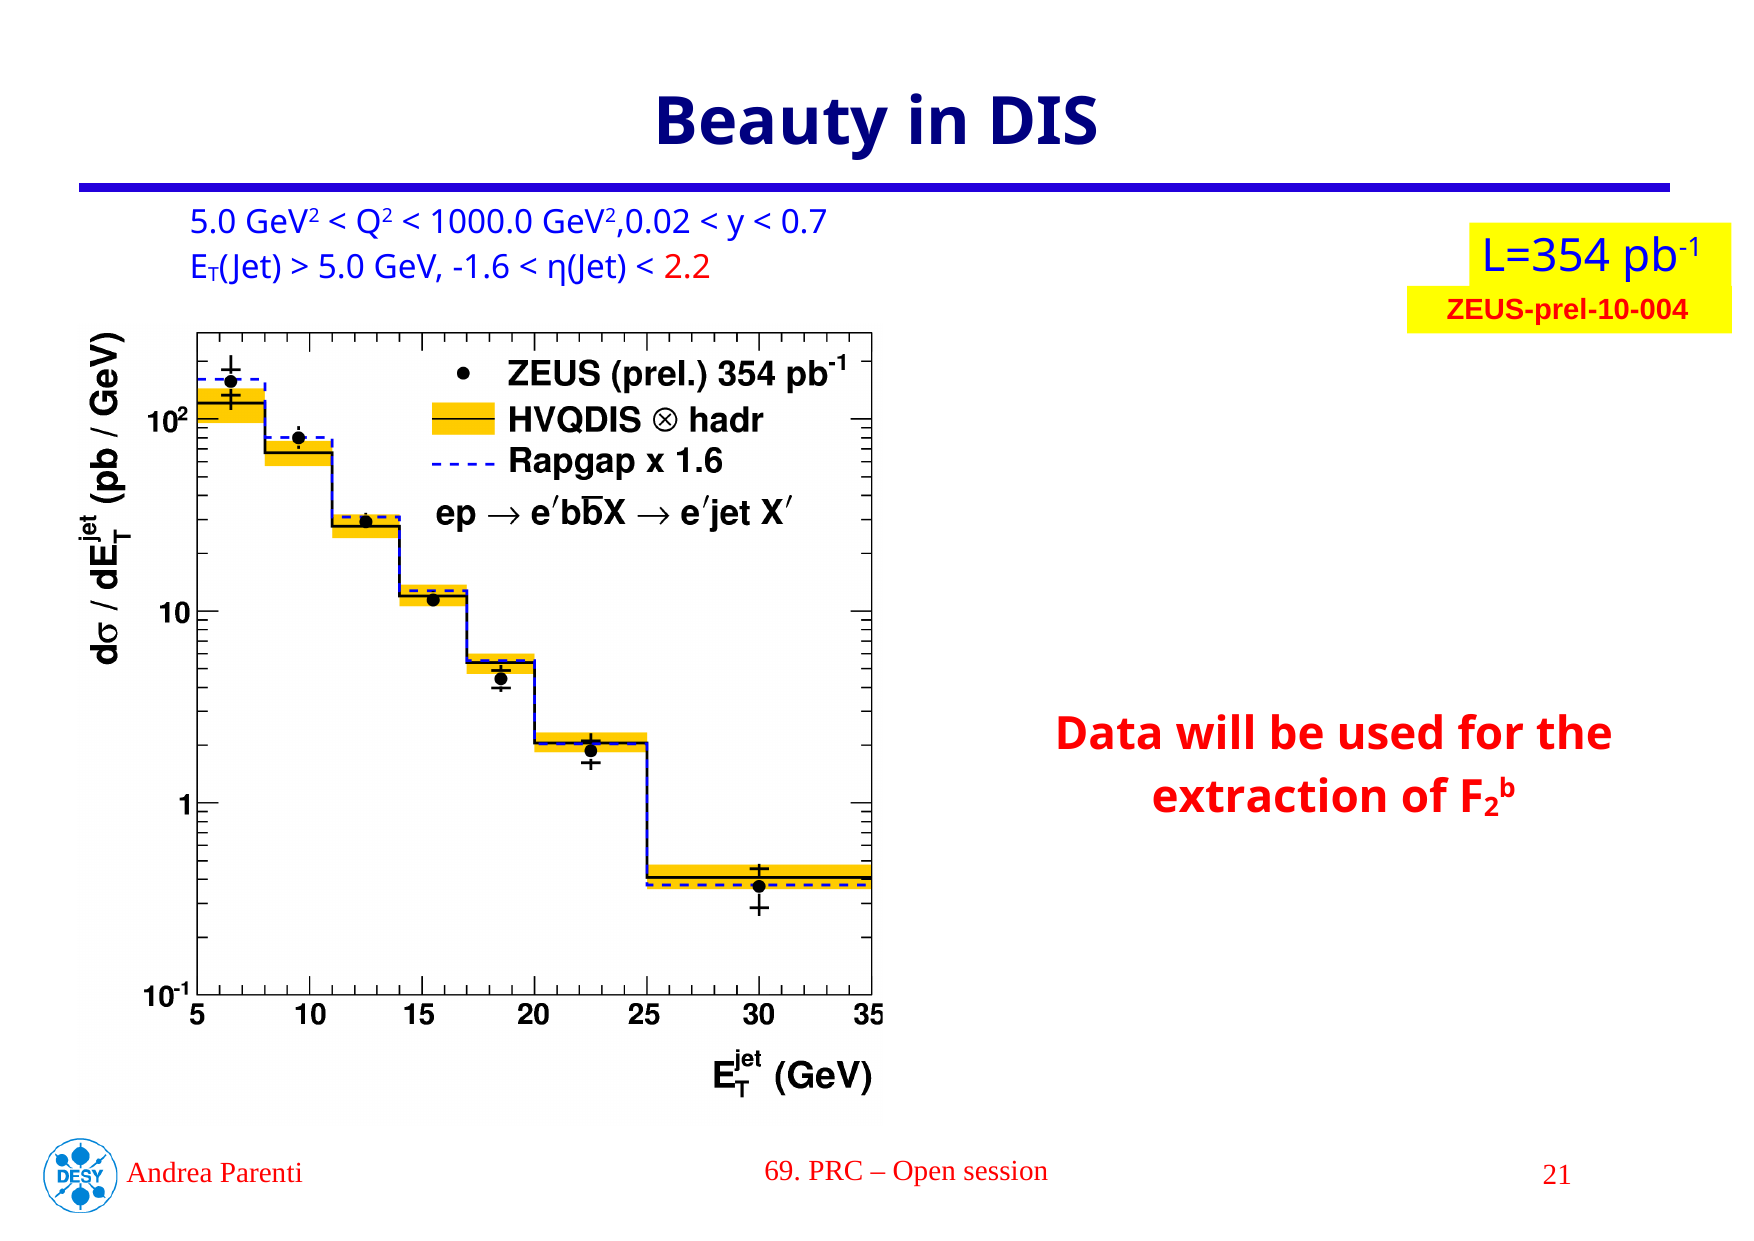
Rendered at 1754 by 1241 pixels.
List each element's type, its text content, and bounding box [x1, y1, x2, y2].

text_box ZEUS-prel-10-004 [1407, 285, 1732, 334]
text_box Data will be used for the extraction of F2b [1038, 700, 1630, 857]
picture [42, 1138, 118, 1213]
picture [77, 323, 883, 1126]
title Beauty in DIS [87, 49, 1666, 188]
text_box L=354 pb-1 [1469, 222, 1732, 287]
text_box 5.0 GeV2 < Q2 < 1000.0 GeV2,0.02 < y < 0.7 ET(Jet) > 5.0 GeV, -1.6 < η(Jet) < 2.2 [174, 190, 895, 309]
